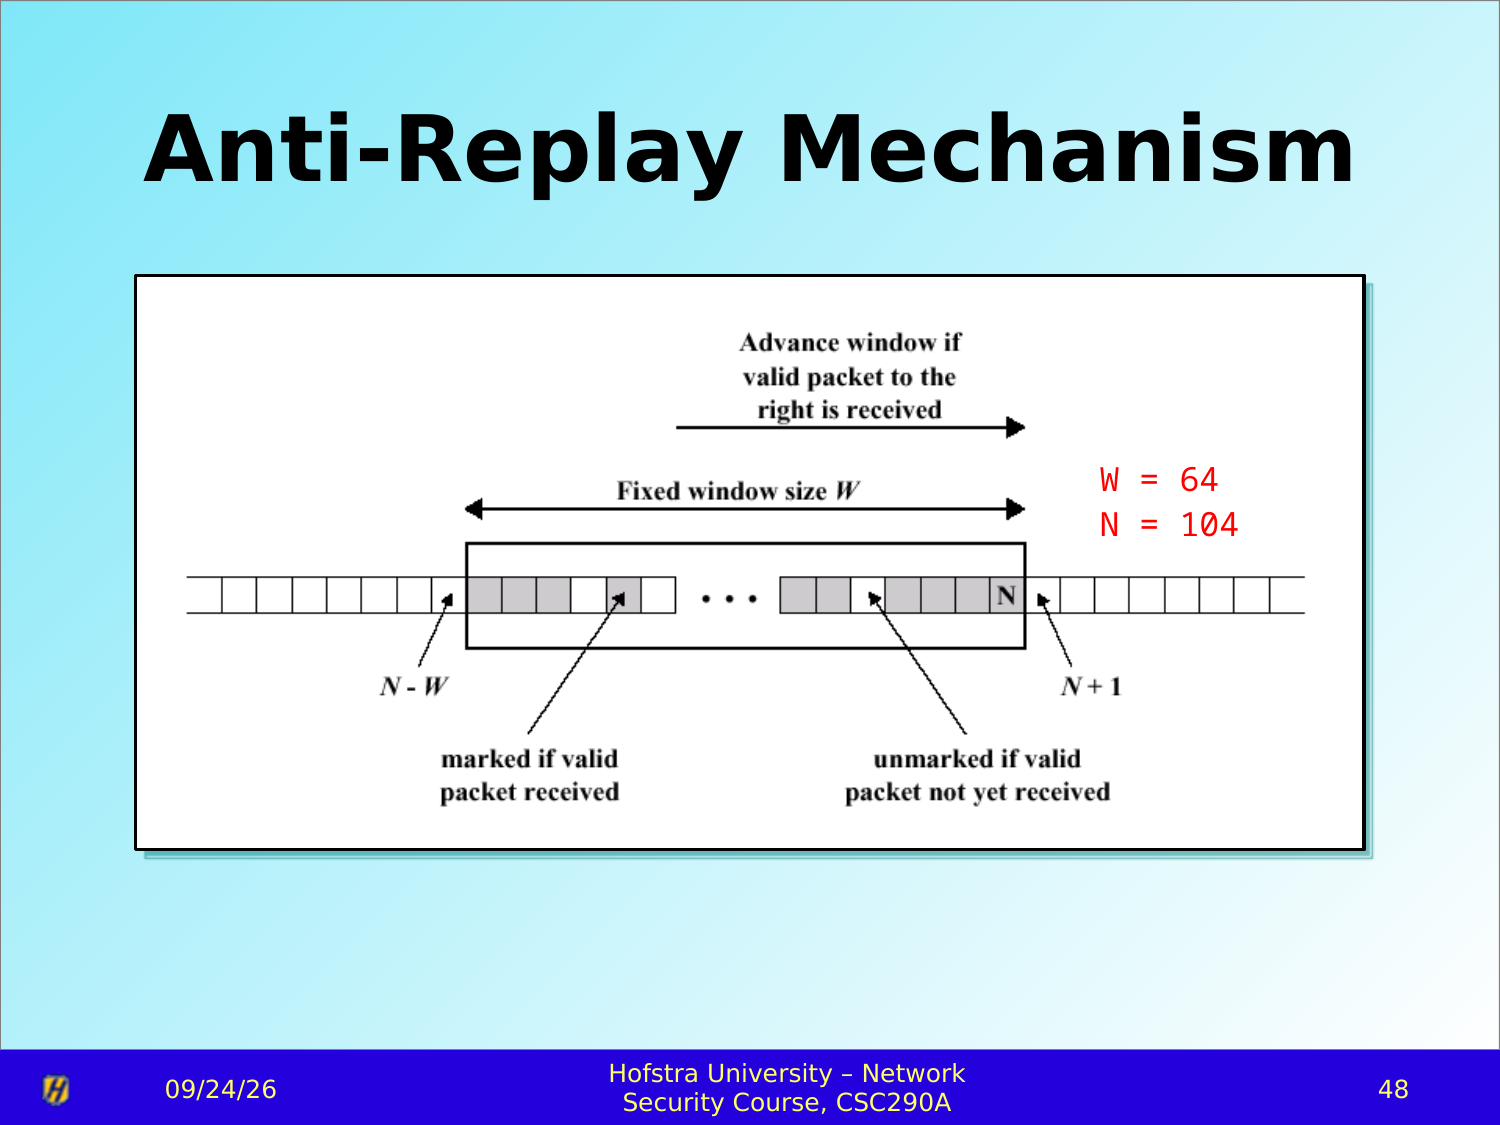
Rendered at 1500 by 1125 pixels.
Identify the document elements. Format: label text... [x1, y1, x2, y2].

picture [137, 276, 1363, 849]
picture [37, 1072, 76, 1110]
title Anti-Replay Mechanism [112, 85, 1391, 212]
text_box W = 64 N = 104 [1084, 448, 1255, 554]
